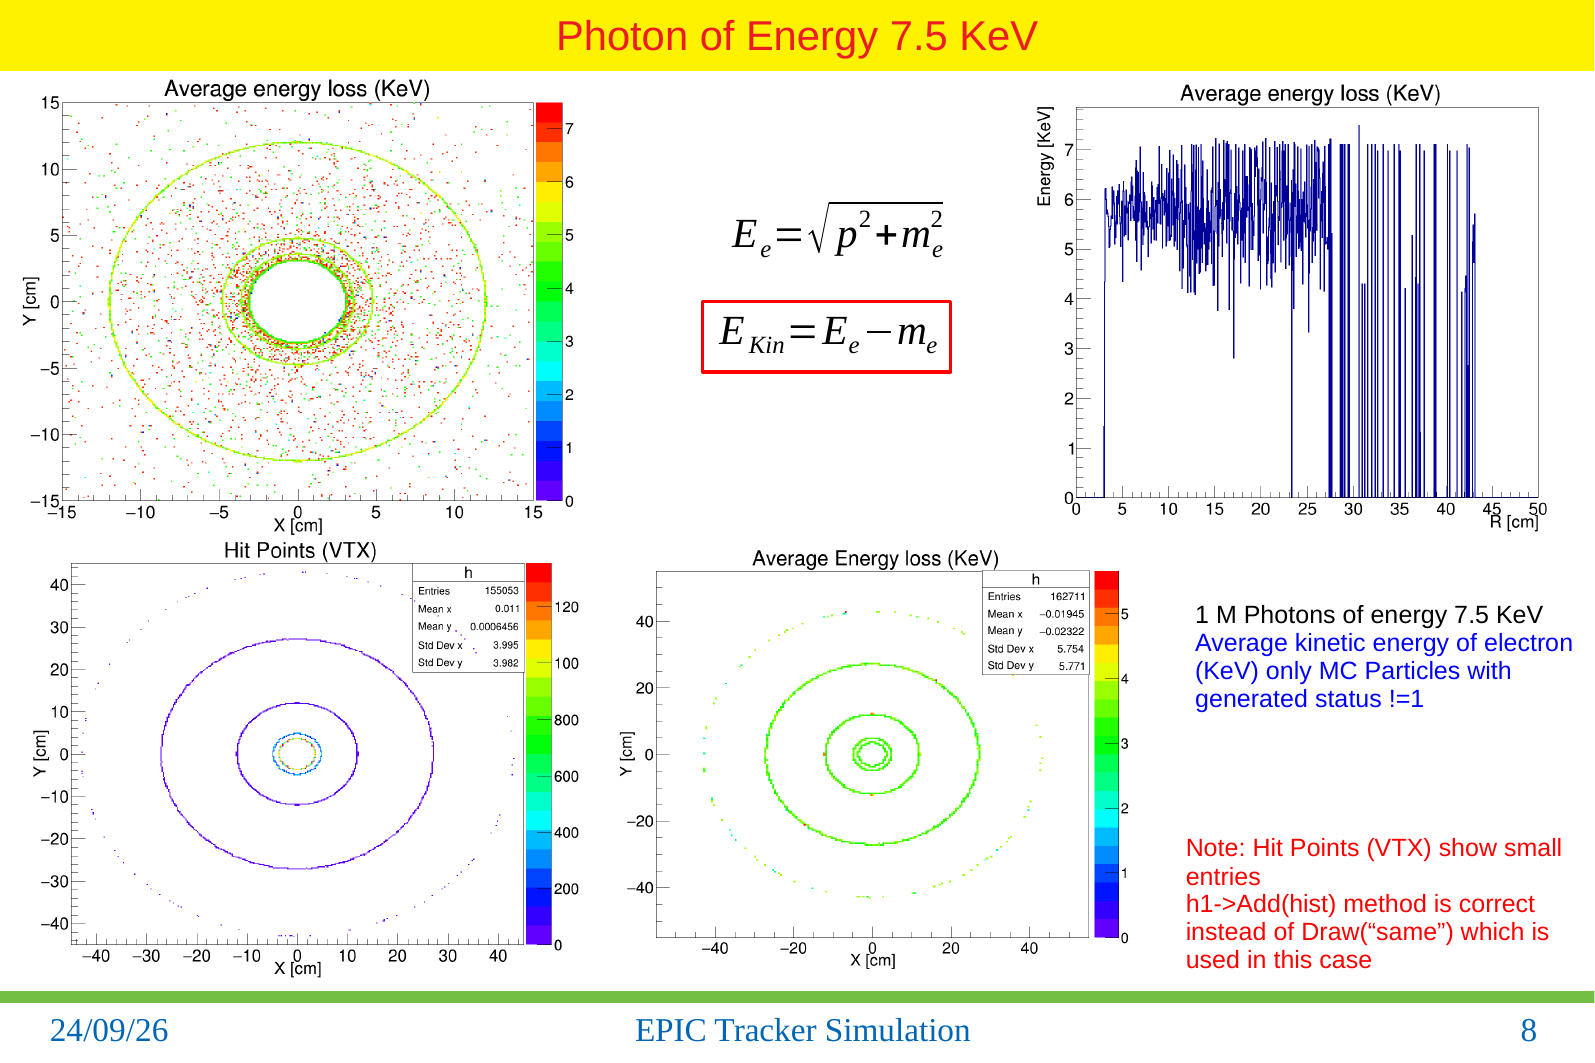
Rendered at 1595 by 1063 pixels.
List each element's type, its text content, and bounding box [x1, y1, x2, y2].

picture [608, 545, 1142, 981]
text_box 1 M Photons of energy 7.5 KeV Average kinetic energy of electron (KeV) only MC Particles with generated status !=1 [1180, 593, 1595, 721]
picture [1025, 79, 1595, 544]
text_box Note: Hit Points (VTX) show small entries h1->Add(hist) method is correct instead of Draw(“same”) which is used in this case [1171, 826, 1595, 1010]
picture [10, 74, 591, 990]
chart [711, 307, 945, 359]
chart [724, 200, 950, 263]
title Photon of Energy 7.5 KeV [0, 0, 1595, 71]
